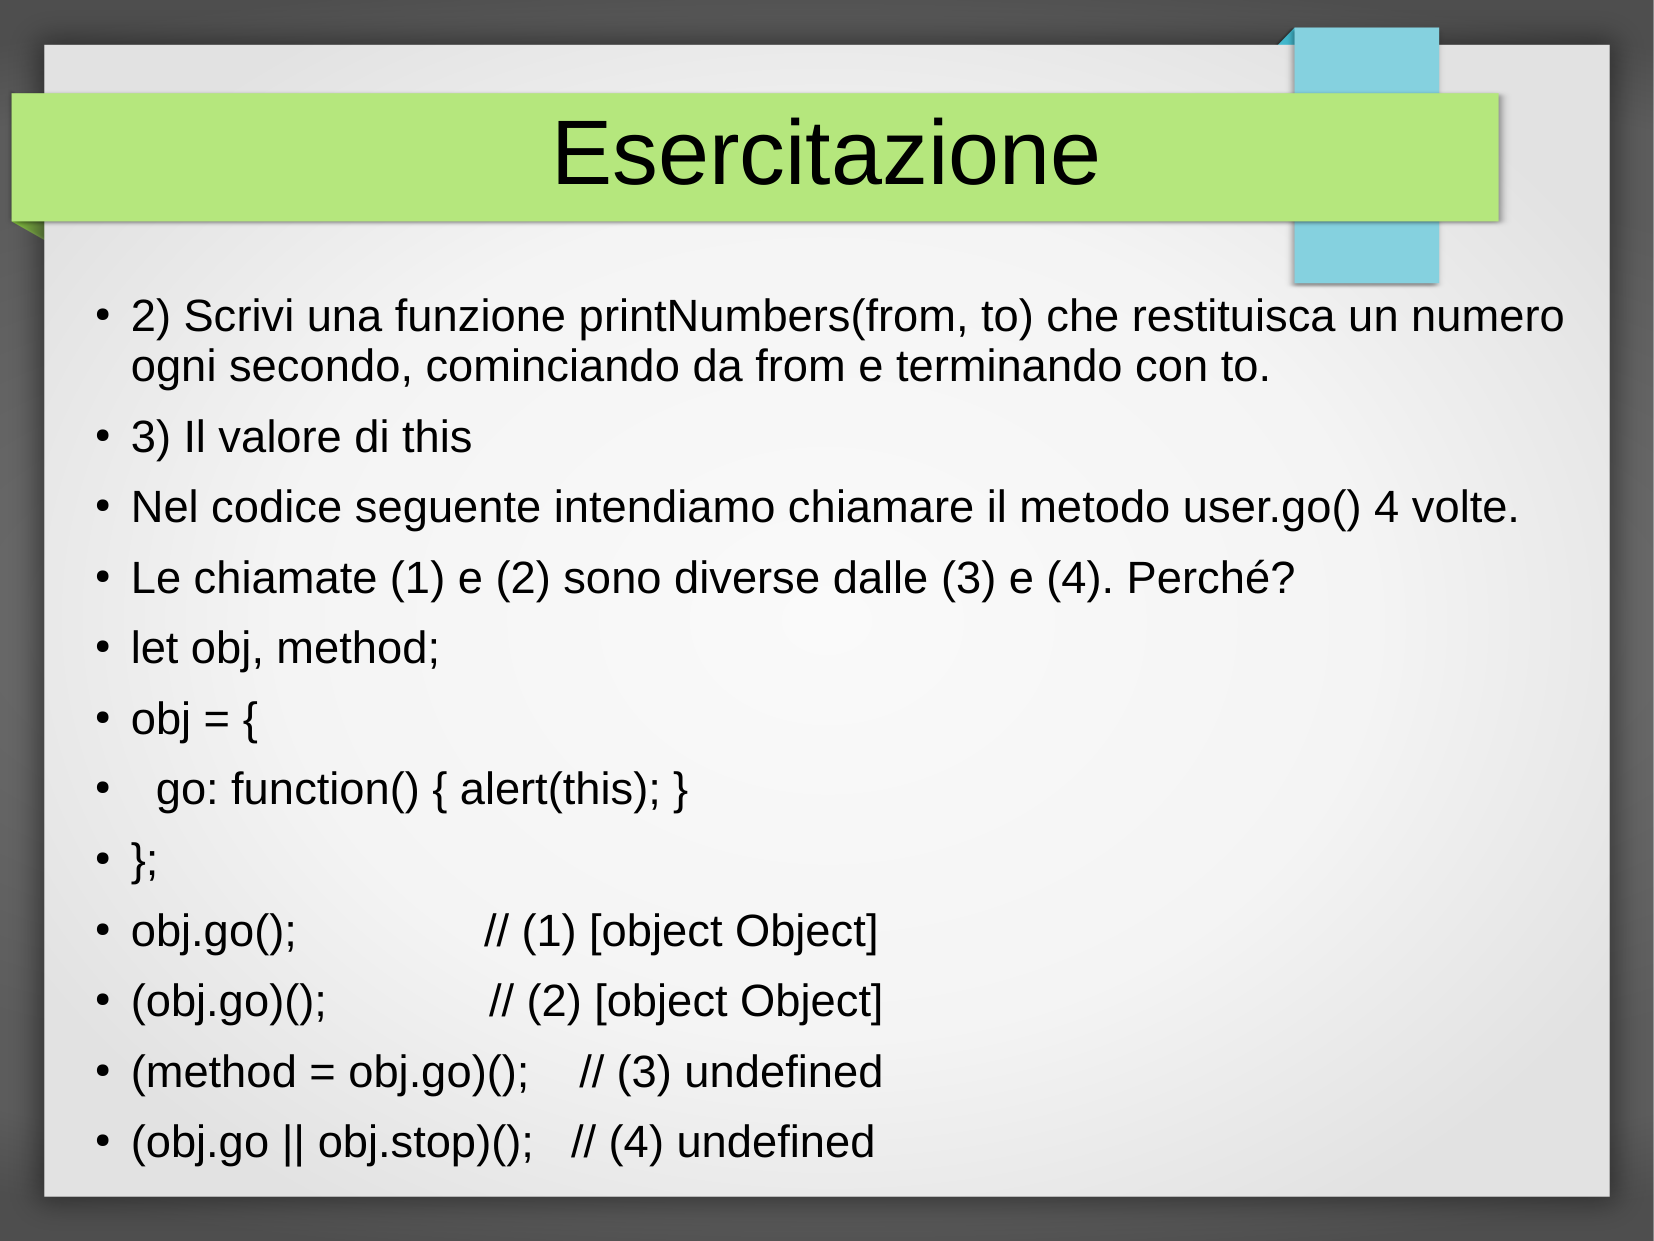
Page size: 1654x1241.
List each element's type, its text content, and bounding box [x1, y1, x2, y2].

picture [0, 0, 1654, 1241]
title Esercitazione [82, 49, 1571, 257]
list 2) Scrivi una funzione printNumbers(from, to) che restituisca un numero ogni secondo, cominciando da from e terminando con to. 3) Il valore di this Nel codice seguente intendiamo chiamare il metodo user.go() 4 volte. Le chiamate (1) e (2) sono diverse dalle (3) e (4). Perché? let obj, method; obj = { go: function() { alert(this); } }; obj.go(); // (1) [object Object] (obj.go)(); // (2) [object Object] (method = obj.go)(); // (3) undefined (obj.go || obj.stop)(); // (4) undefined [82, 290, 1571, 1170]
